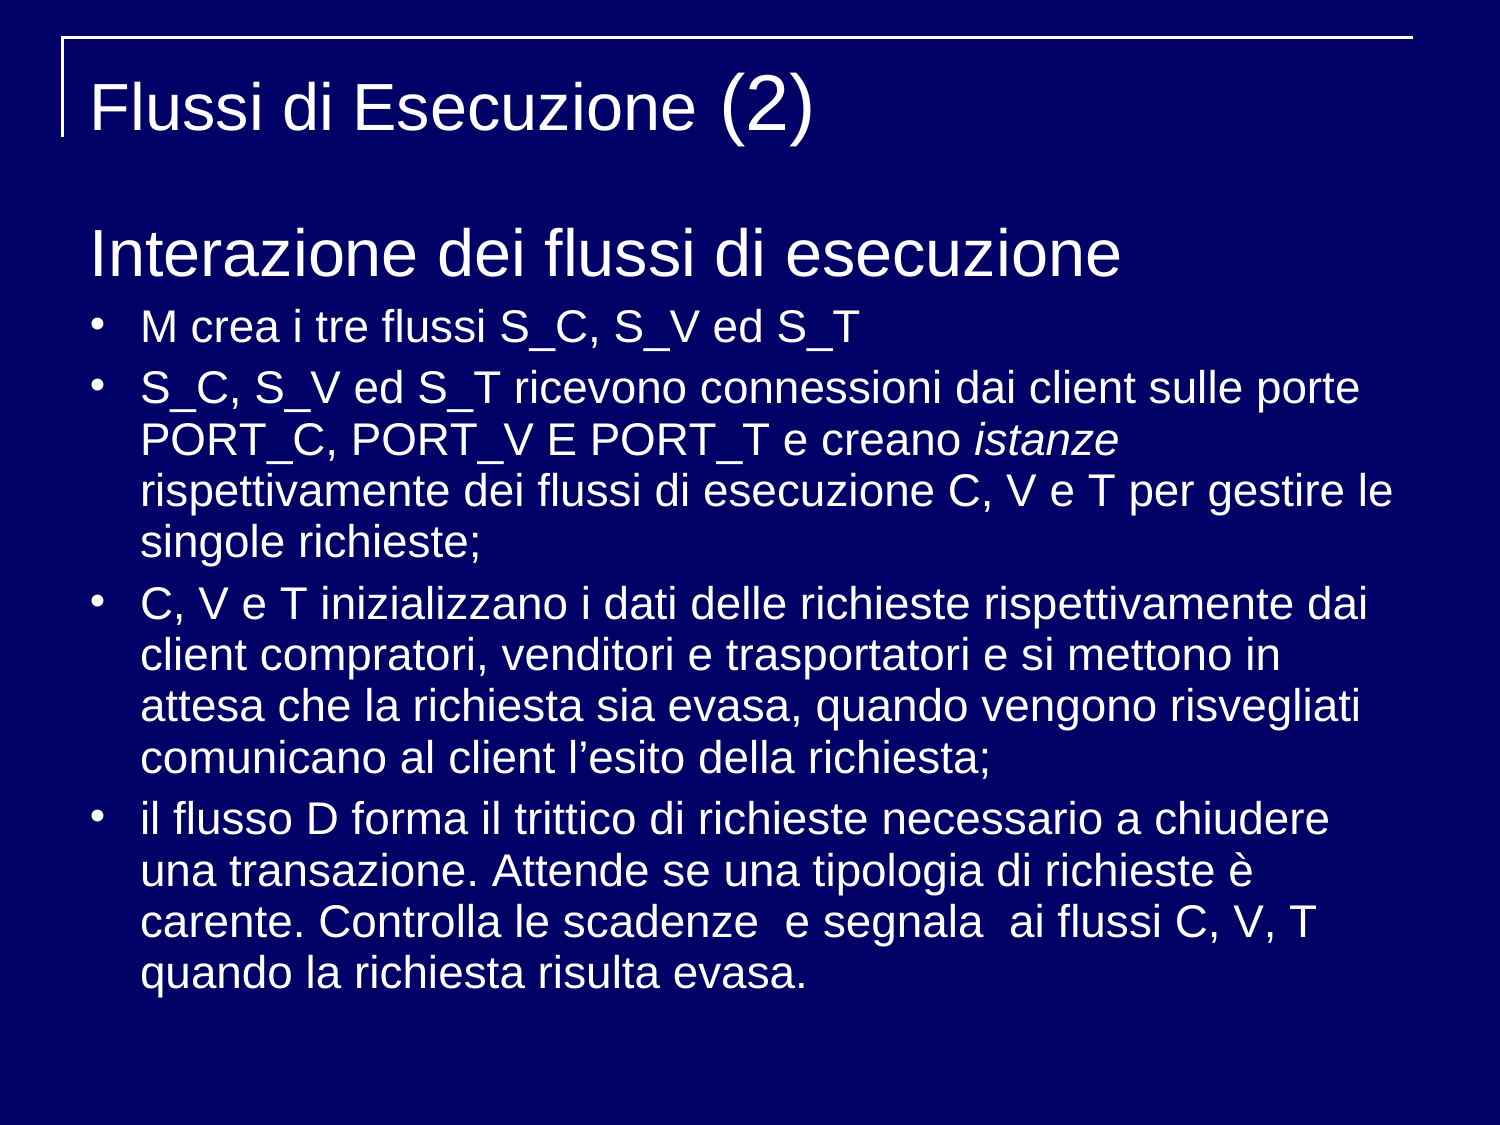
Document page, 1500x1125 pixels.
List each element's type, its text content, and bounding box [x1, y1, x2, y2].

list Interazione dei flussi di esecuzione M crea i tre flussi S_C, S_V ed S_T S_C, S_V ed S_T ricevono connessioni dai client sulle porte PORT_C, PORT_V E PORT_T e creano istanze rispettivamente dei flussi di esecuzione C, V e T per gestire le singole richieste; C, V e T inizializzano i dati delle richieste rispettivamente dai client compratori, venditori e trasportatori e si mettono in attesa che la richiesta sia evasa, quando vengono risvegliati comunicano al client l’esito della richiesta; il flusso D forma il trittico di richieste necessario a chiudere una transazione. Attende se una tipologia di richieste è carente. Controlla le scadenze e segnala ai flussi C, V, T quando la richiesta risulta evasa. [74, 207, 1425, 1074]
title Flussi di Esecuzione (2)‏ [75, 38, 1423, 164]
